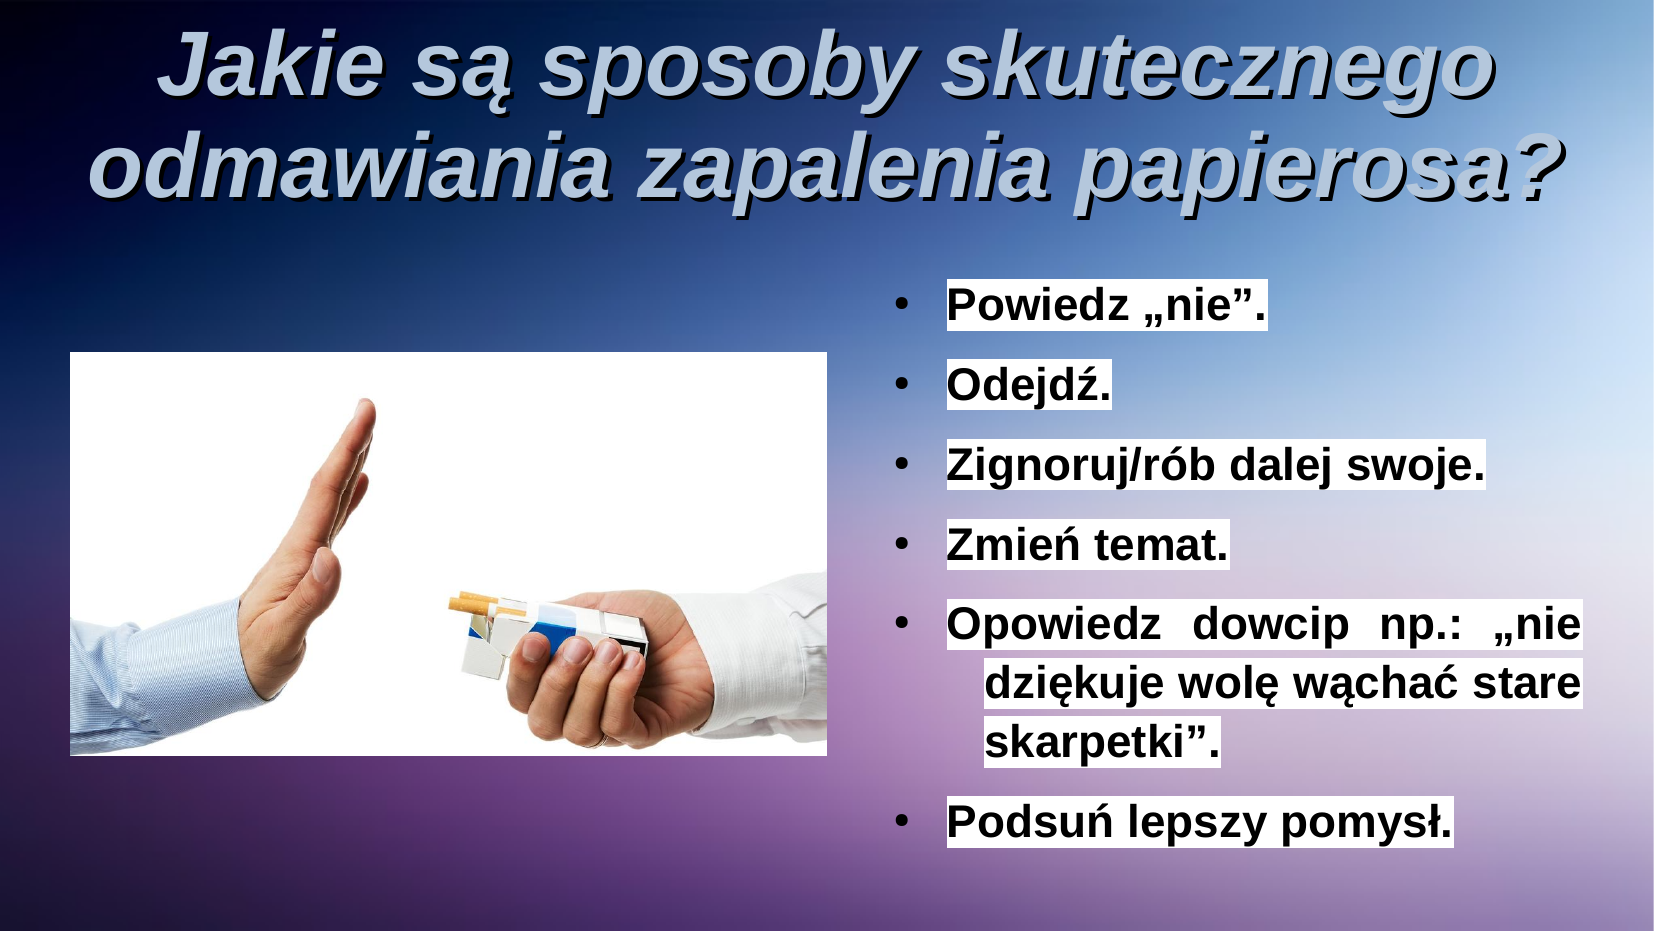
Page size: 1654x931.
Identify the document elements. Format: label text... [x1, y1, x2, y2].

list Powiedz „nie”. Odejdź. Zignoruj/rób dalej swoje. Zmień temat. Opowiedz dowcip np.: „nie dziękuje wolę wąchać stare skarpetki”. Podsuń lepszy pomysł. [838, 271, 1583, 922]
title Jakie są sposoby skutecznego odmawiania zapalenia papierosa? [82, 12, 1571, 218]
picture [0, 0, 1654, 931]
